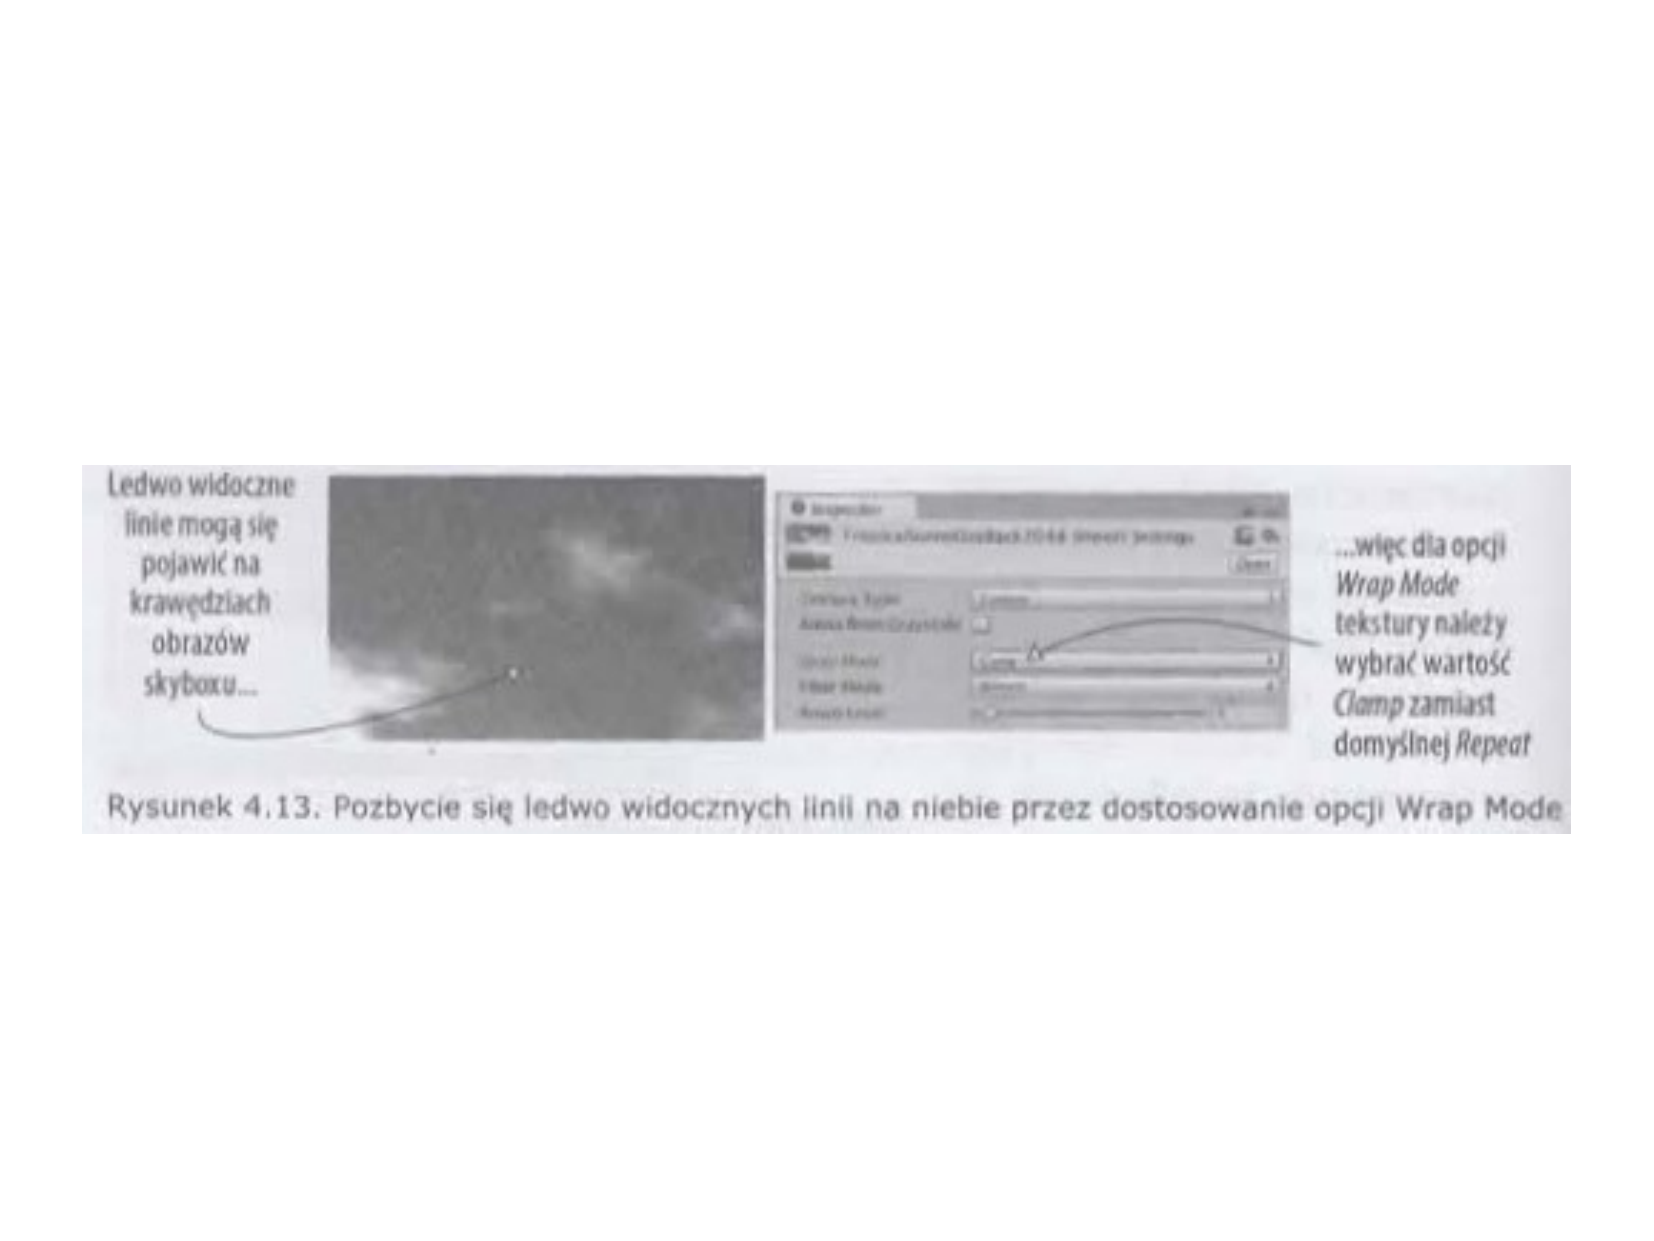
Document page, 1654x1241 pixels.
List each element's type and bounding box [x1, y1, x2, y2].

picture [82, 465, 1571, 835]
